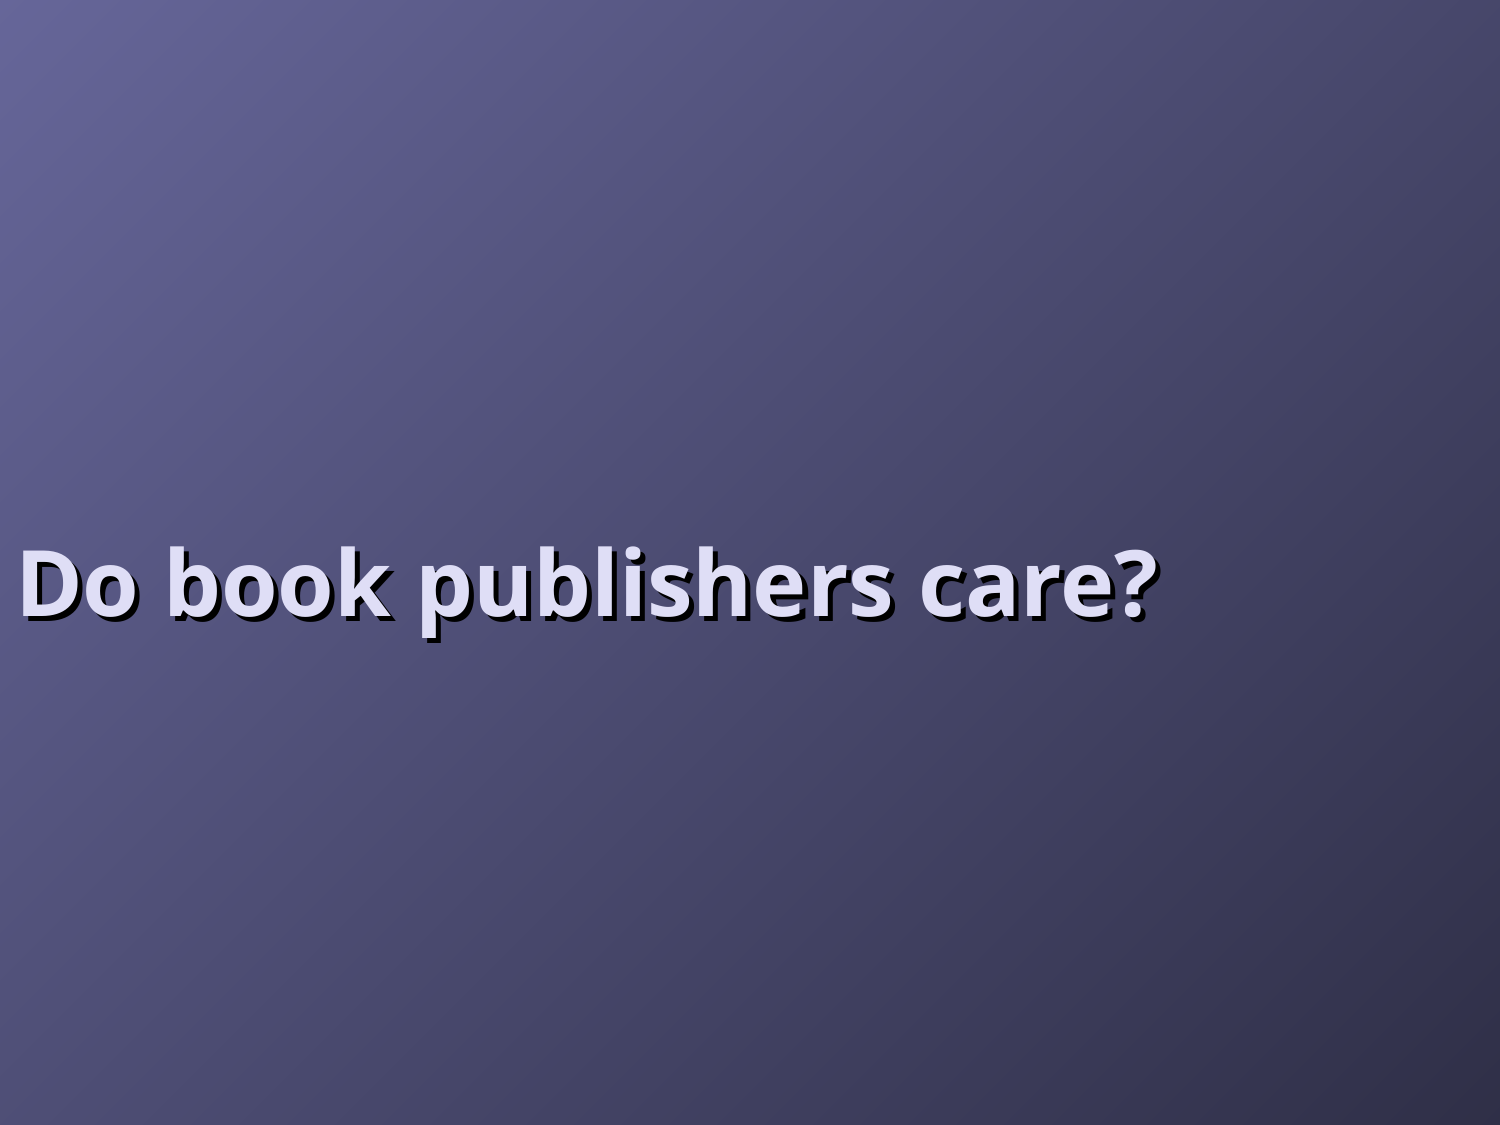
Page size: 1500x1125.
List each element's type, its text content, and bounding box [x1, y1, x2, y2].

title Do book publishers care? [0, 487, 1500, 676]
